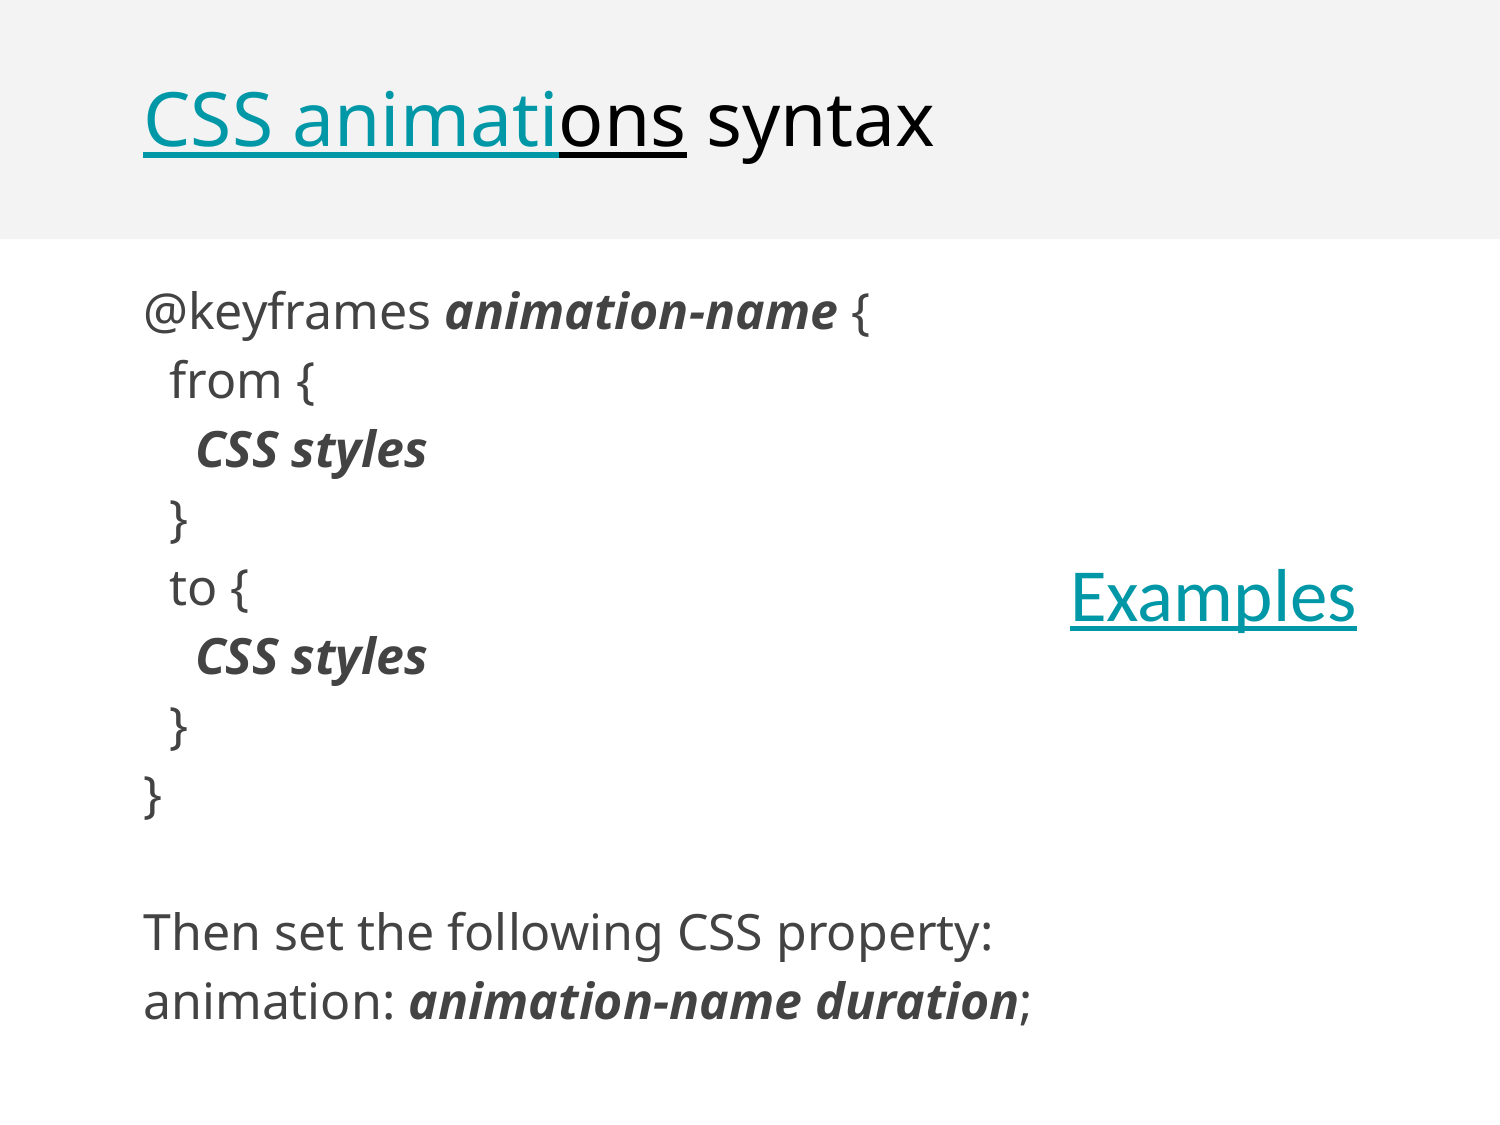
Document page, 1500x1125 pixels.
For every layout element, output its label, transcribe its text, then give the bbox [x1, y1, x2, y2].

list @keyframes animation-name { from { CSS styles } to { CSS styles } } Then set the following CSS property: animation: animation-name duration; [128, 255, 1372, 1063]
title CSS animations syntax [128, 56, 1372, 183]
text_box Examples [1009, 521, 1418, 662]
